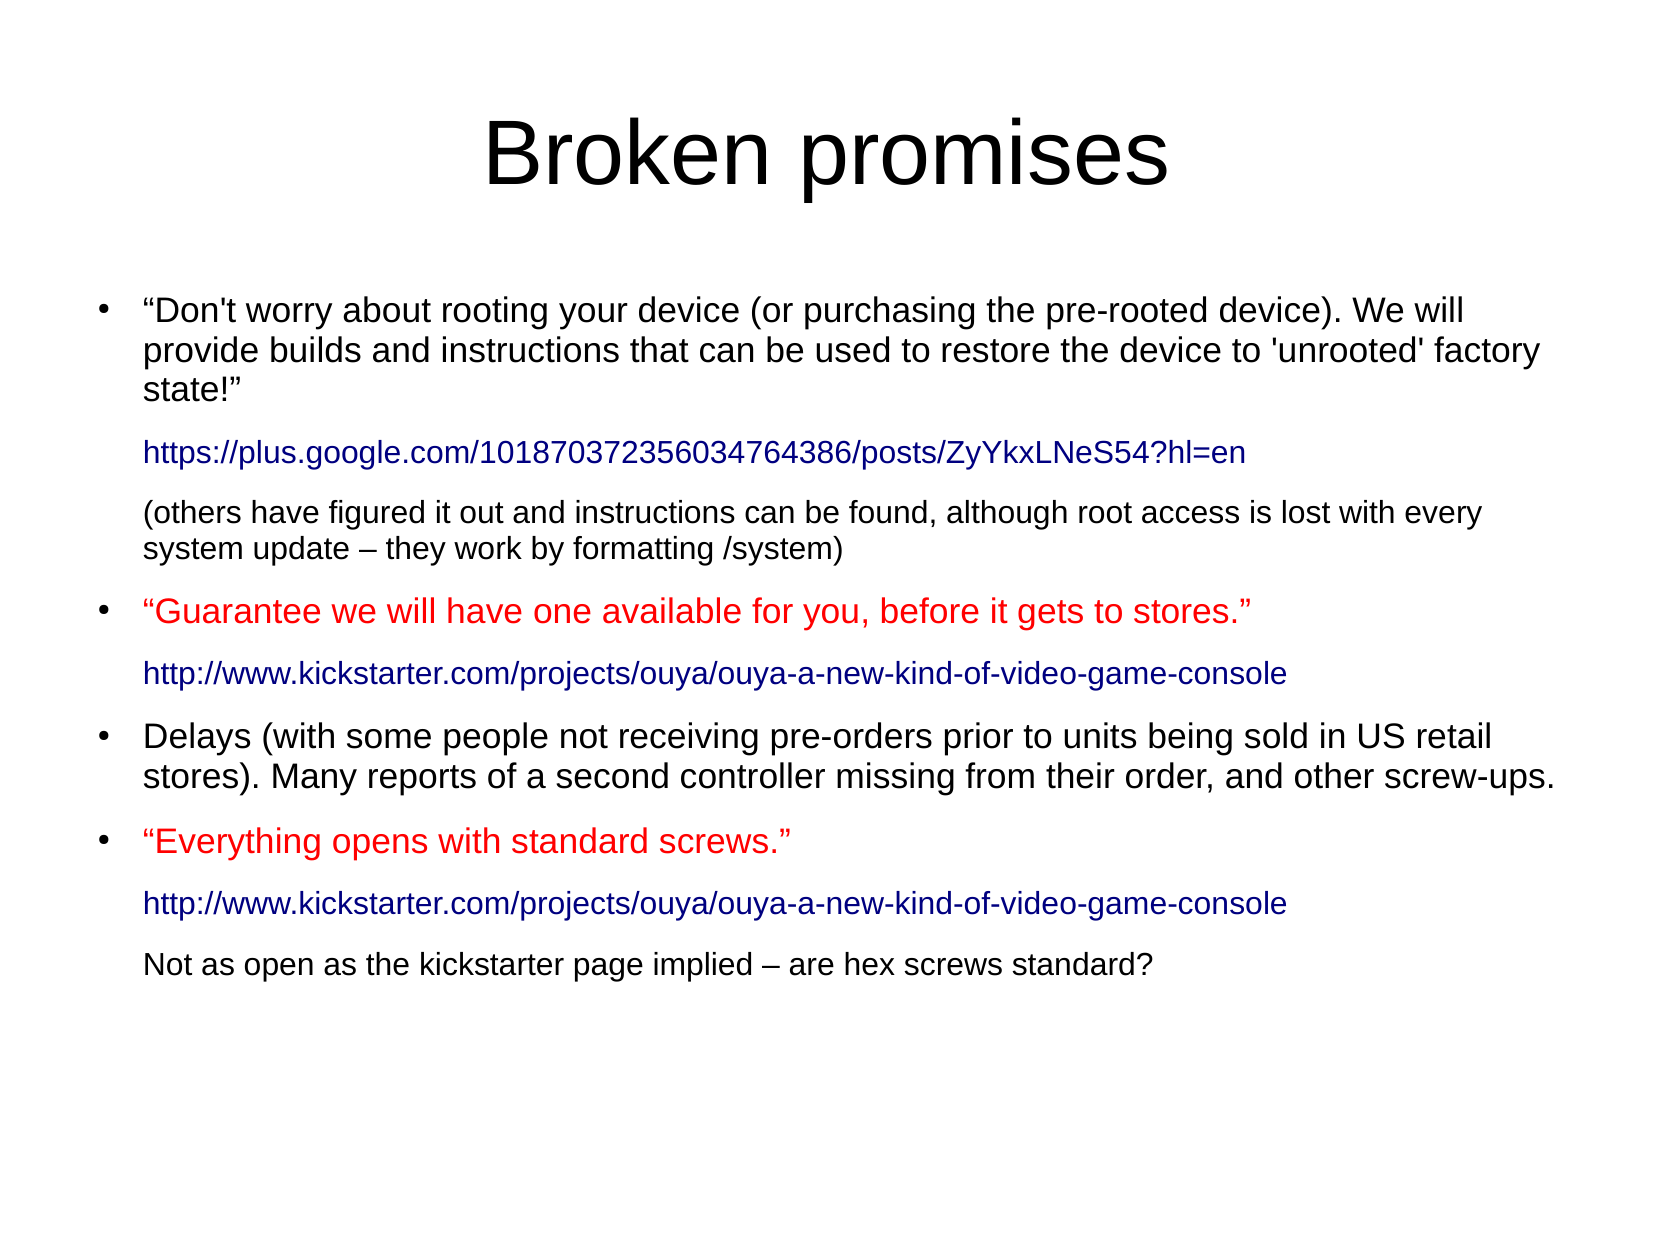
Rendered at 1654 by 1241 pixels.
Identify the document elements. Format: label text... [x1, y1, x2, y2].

list “Don't worry about rooting your device (or purchasing the pre-rooted device). We will provide builds and instructions that can be used to restore the device to 'unrooted' factory state!” https://plus.google.com/101870372356034764386/posts/ZyYkxLNeS54?hl=en (others have figured it out and instructions can be found, although root access is lost with every system update – they work by formatting /system) “Guarantee we will have one available for you, before it gets to stores.” http://www.kickstarter.com/projects/ouya/ouya-a-new-kind-of-video-game-console Delays (with some people not receiving pre-orders prior to units being sold in US retail stores). Many reports of a second controller missing from their order, and other screw-ups. “Everything opens with standard screws.” http://www.kickstarter.com/projects/ouya/ouya-a-new-kind-of-video-game-console Not as open as the kickstarter page implied – are hex screws standard? [82, 290, 1571, 1010]
title Broken promises [82, 49, 1571, 257]
